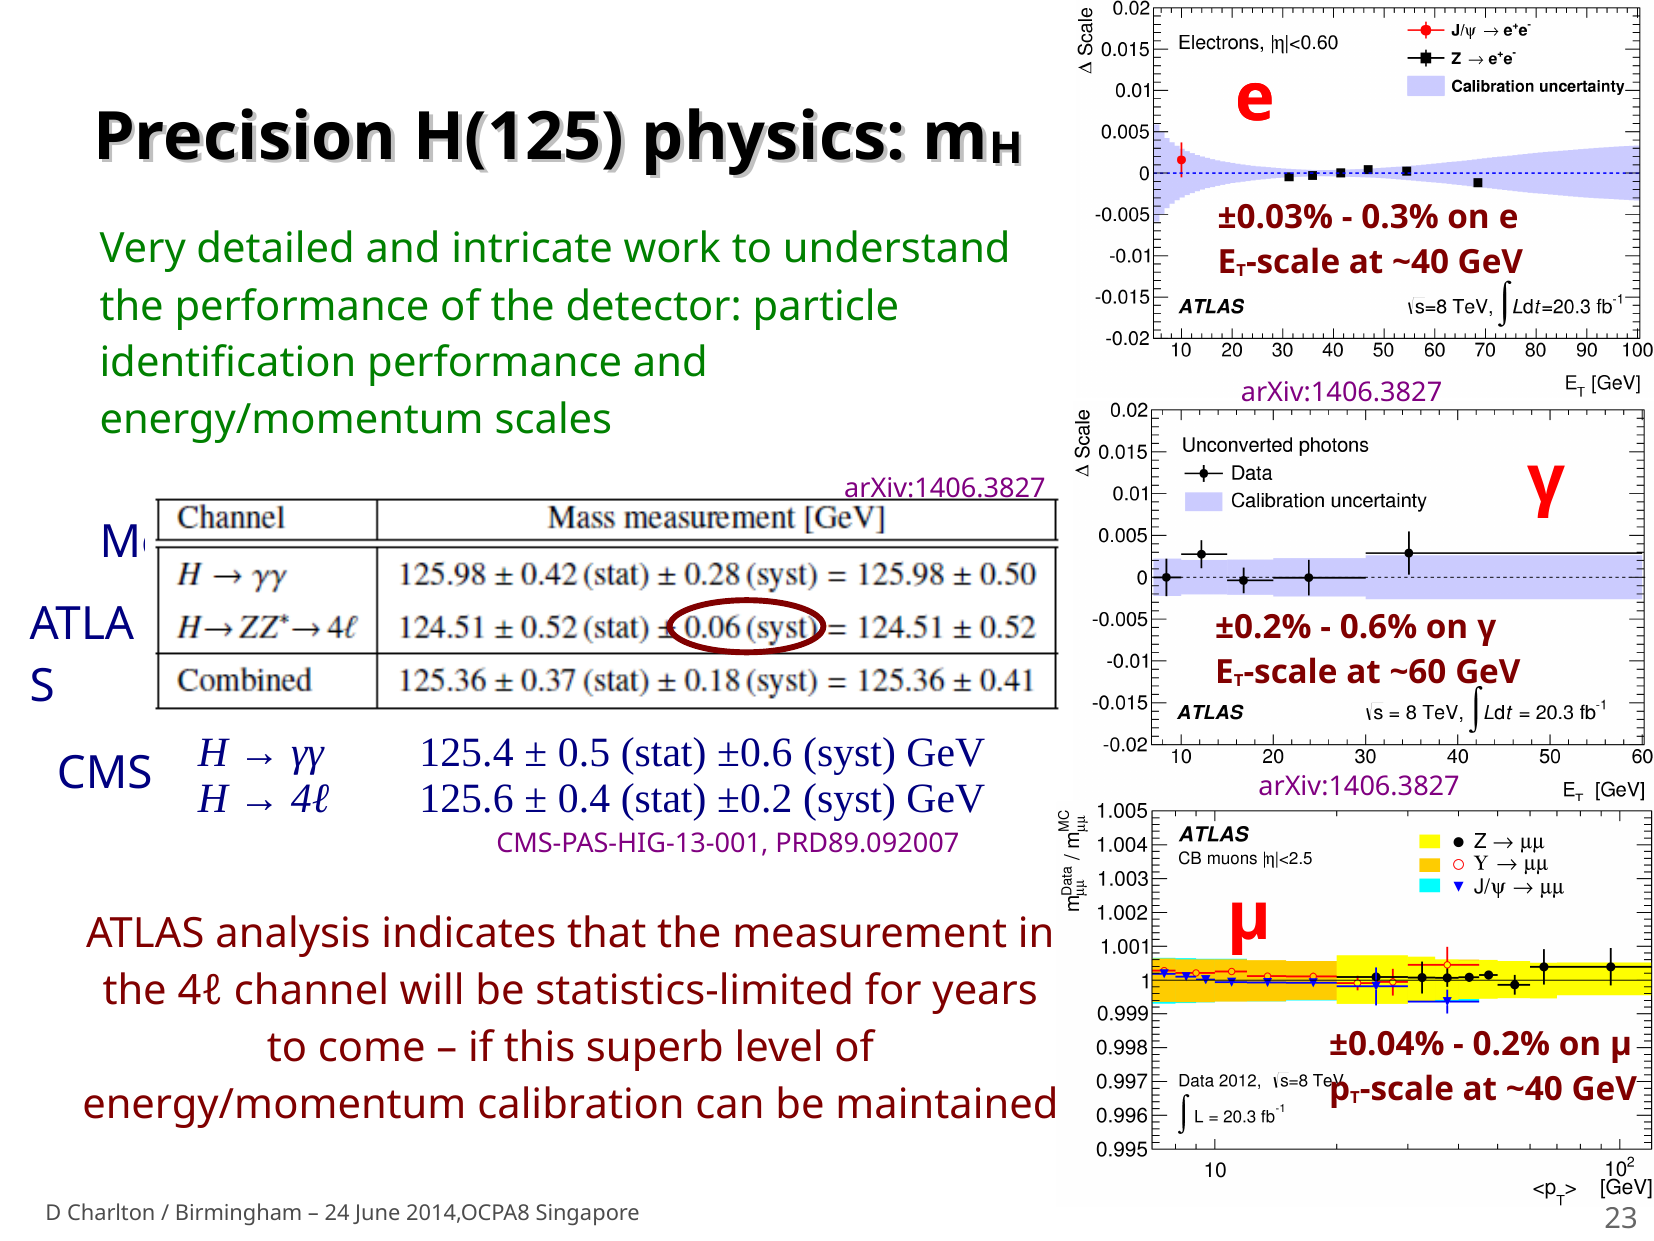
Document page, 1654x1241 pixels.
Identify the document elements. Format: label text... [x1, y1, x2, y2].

text_box arXiv:1406.3827 [1190, 364, 1494, 414]
text_box ±0.03% - 0.3% on e ET-scale at ~40 GeV [1202, 185, 1541, 291]
text_box ±0.2% - 0.6% on γ ET-scale at ~60 GeV [1200, 595, 1538, 701]
text_box γ [1512, 424, 1581, 520]
picture [1076, 0, 1654, 398]
text_box CMS [42, 731, 171, 800]
text_box ATLAS [14, 582, 174, 651]
text_box ±0.04% - 0.2% on µ pT-scale at ~40 GeV [1314, 1012, 1654, 1118]
text_box arXiv:1406.3827 [793, 461, 1097, 511]
picture [145, 490, 1066, 717]
text_box Precision H(125) physics: mH [78, 80, 1076, 191]
text_box Very detailed and intricate work to understand the performance of the detector: particle identification performance and energy/momentum scales Measurements of the Higgs boson mass: [84, 210, 1099, 635]
picture [1056, 401, 1654, 1207]
text_box arXiv:1406.3827 [1207, 759, 1511, 809]
text_box H → γγ 125.4 ± 0.5 (stat) ±0.6 (syst) GeV H → 4ℓ 125.6 ± 0.4 (stat) ±0.2 (syst) GeV [183, 721, 1022, 839]
text_box μ [1212, 860, 1279, 956]
text_box ATLAS analysis indicates that the measurement in the 4ℓ channel will be statistics-limited for years to come – if this superb level of energy/momentum calibration can be maintained [64, 895, 1077, 1109]
text_box e [1220, 42, 1289, 138]
text_box CMS-PAS-HIG-13-001, PRD89.092007 [463, 816, 993, 866]
